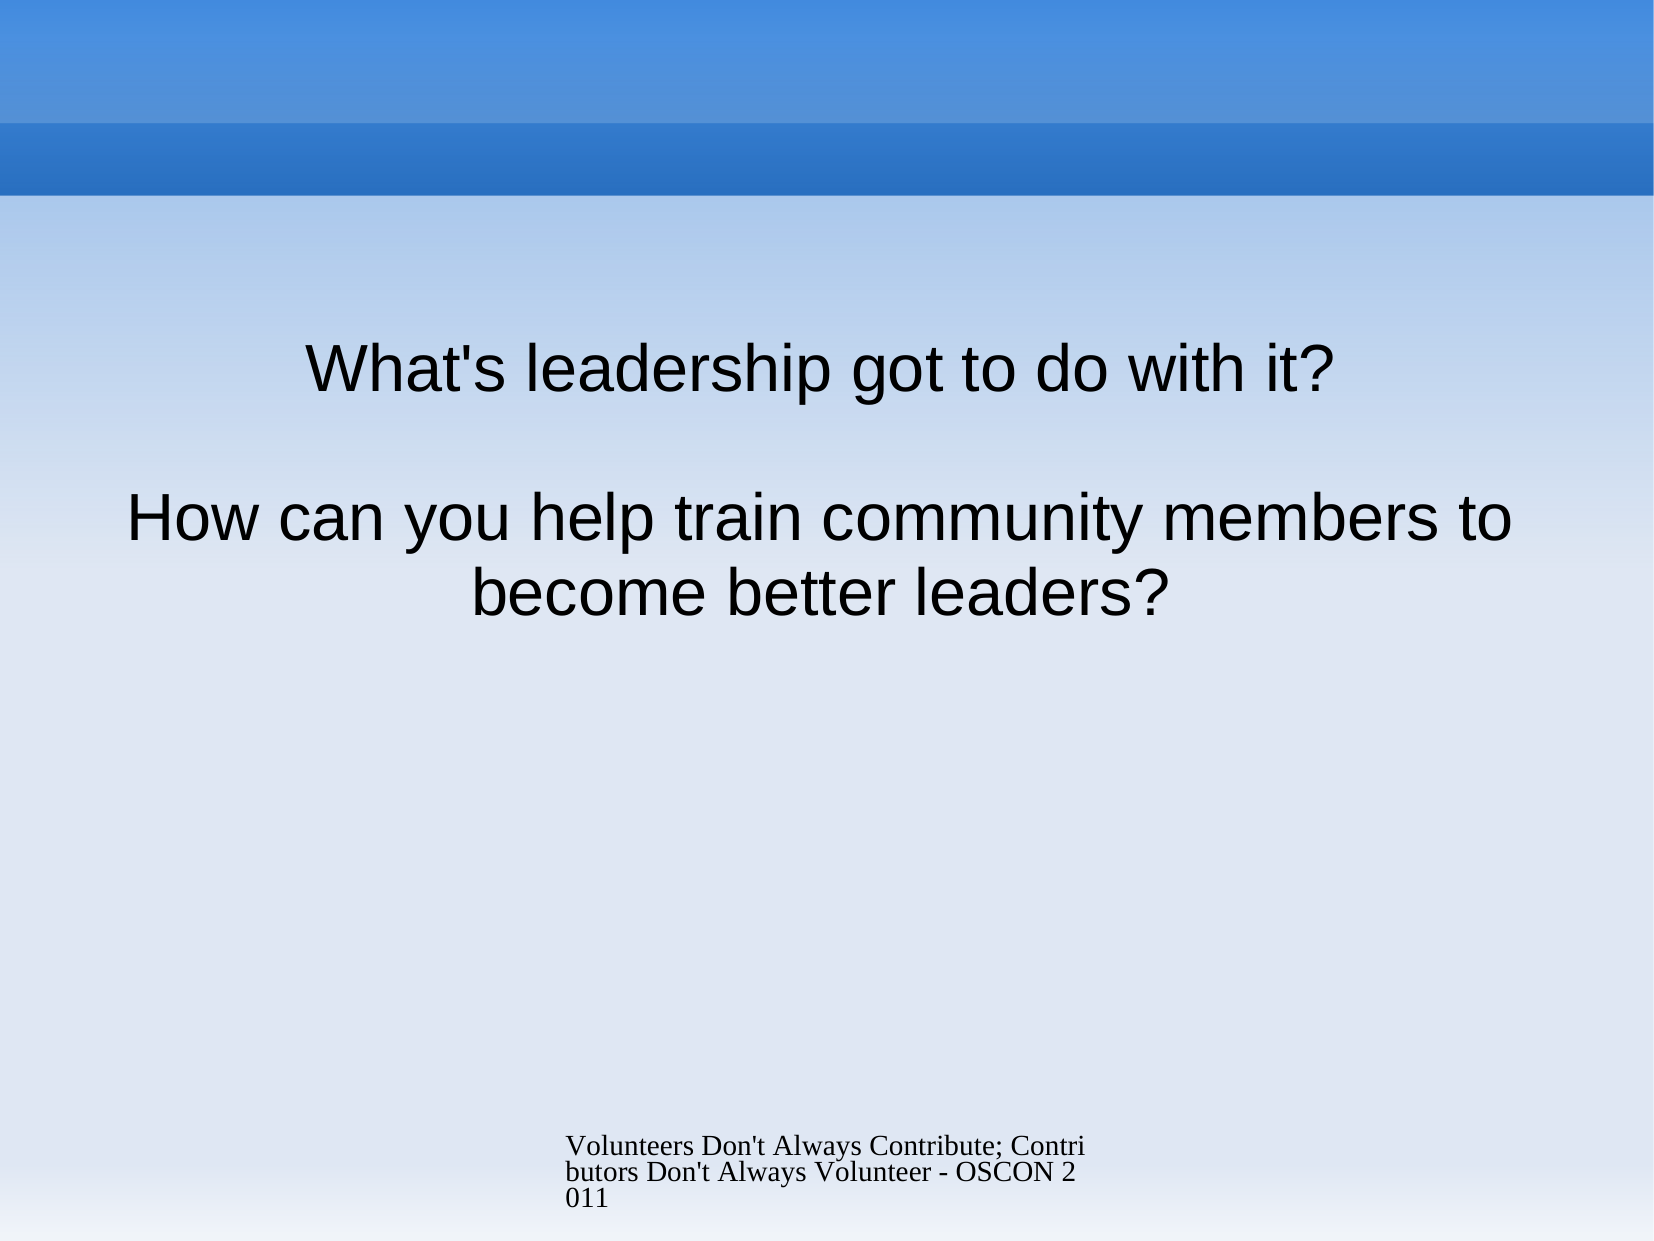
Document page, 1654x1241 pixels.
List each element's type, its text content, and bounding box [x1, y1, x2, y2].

subtitle What's leadership got to do with it? How can you help train community members to become better leaders? [76, 0, 1565, 1109]
picture [0, 0, 1654, 1241]
